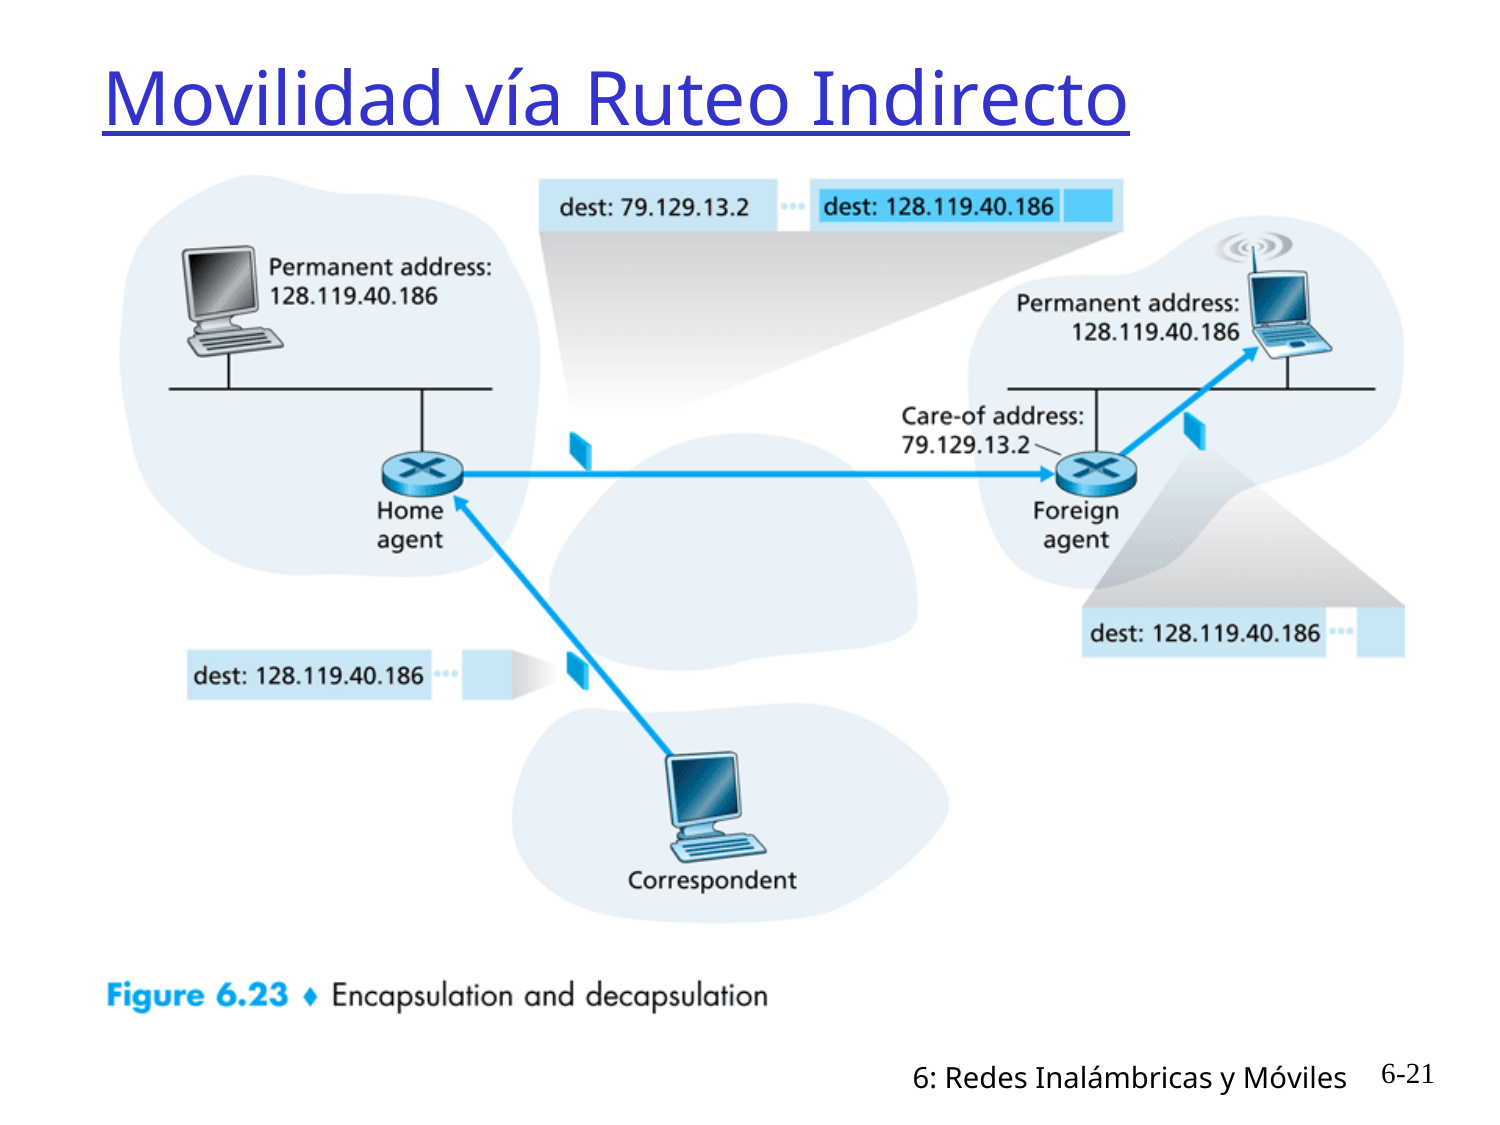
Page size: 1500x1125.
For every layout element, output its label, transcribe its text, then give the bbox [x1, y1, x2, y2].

title Movilidad vía Ruteo Indirecto [87, 2, 1363, 190]
picture [106, 175, 1405, 1017]
